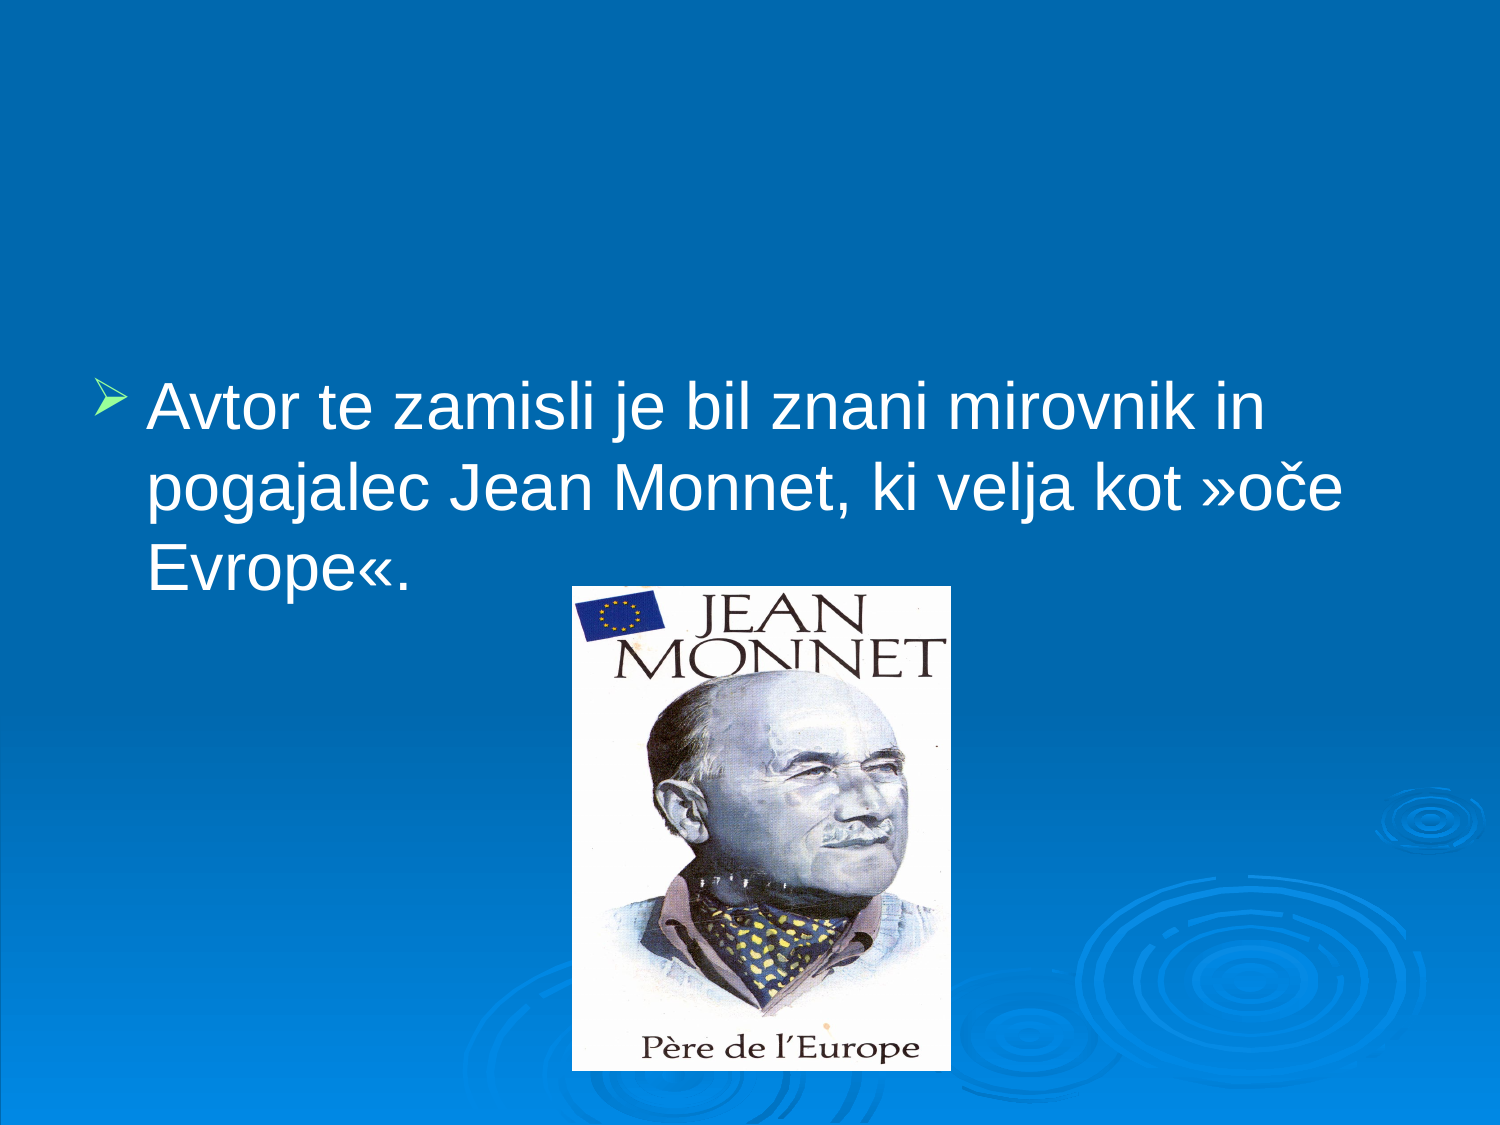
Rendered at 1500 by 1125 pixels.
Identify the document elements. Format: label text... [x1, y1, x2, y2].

list Avtor te zamisli je bil znani mirovnik in pogajalec Jean Monnet, ki velja kot »oče Evrope«. [75, 262, 1425, 1005]
picture [572, 586, 951, 1071]
